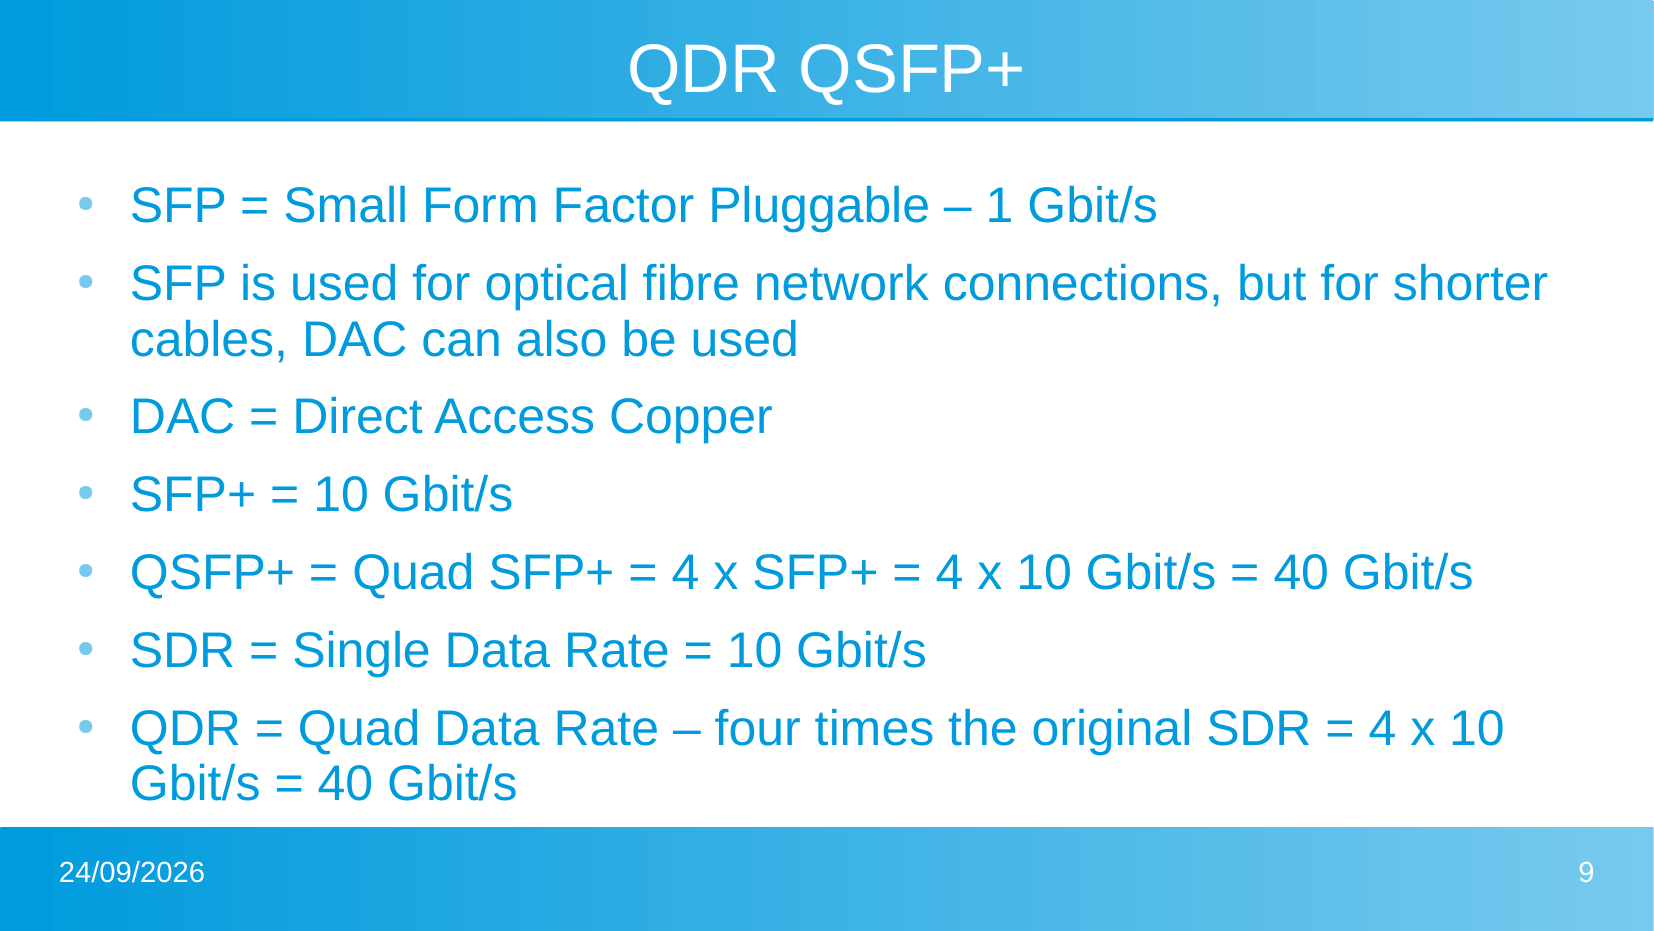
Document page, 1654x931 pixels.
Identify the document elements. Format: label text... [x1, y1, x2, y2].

title QDR QSFP+ [59, 29, 1595, 108]
list SFP = Small Form Factor Pluggable – 1 Gbit/s SFP is used for optical fibre network connections, but for shorter cables, DAC can also be used DAC = Direct Access Copper SFP+ = 10 Gbit/s QSFP+ = Quad SFP+ = 4 x SFP+ = 4 x 10 Gbit/s = 40 Gbit/s SDR = Single Data Rate = 10 Gbit/s QDR = Quad Data Rate – four times the original SDR = 4 x 10 Gbit/s = 40 Gbit/s [59, 177, 1595, 768]
